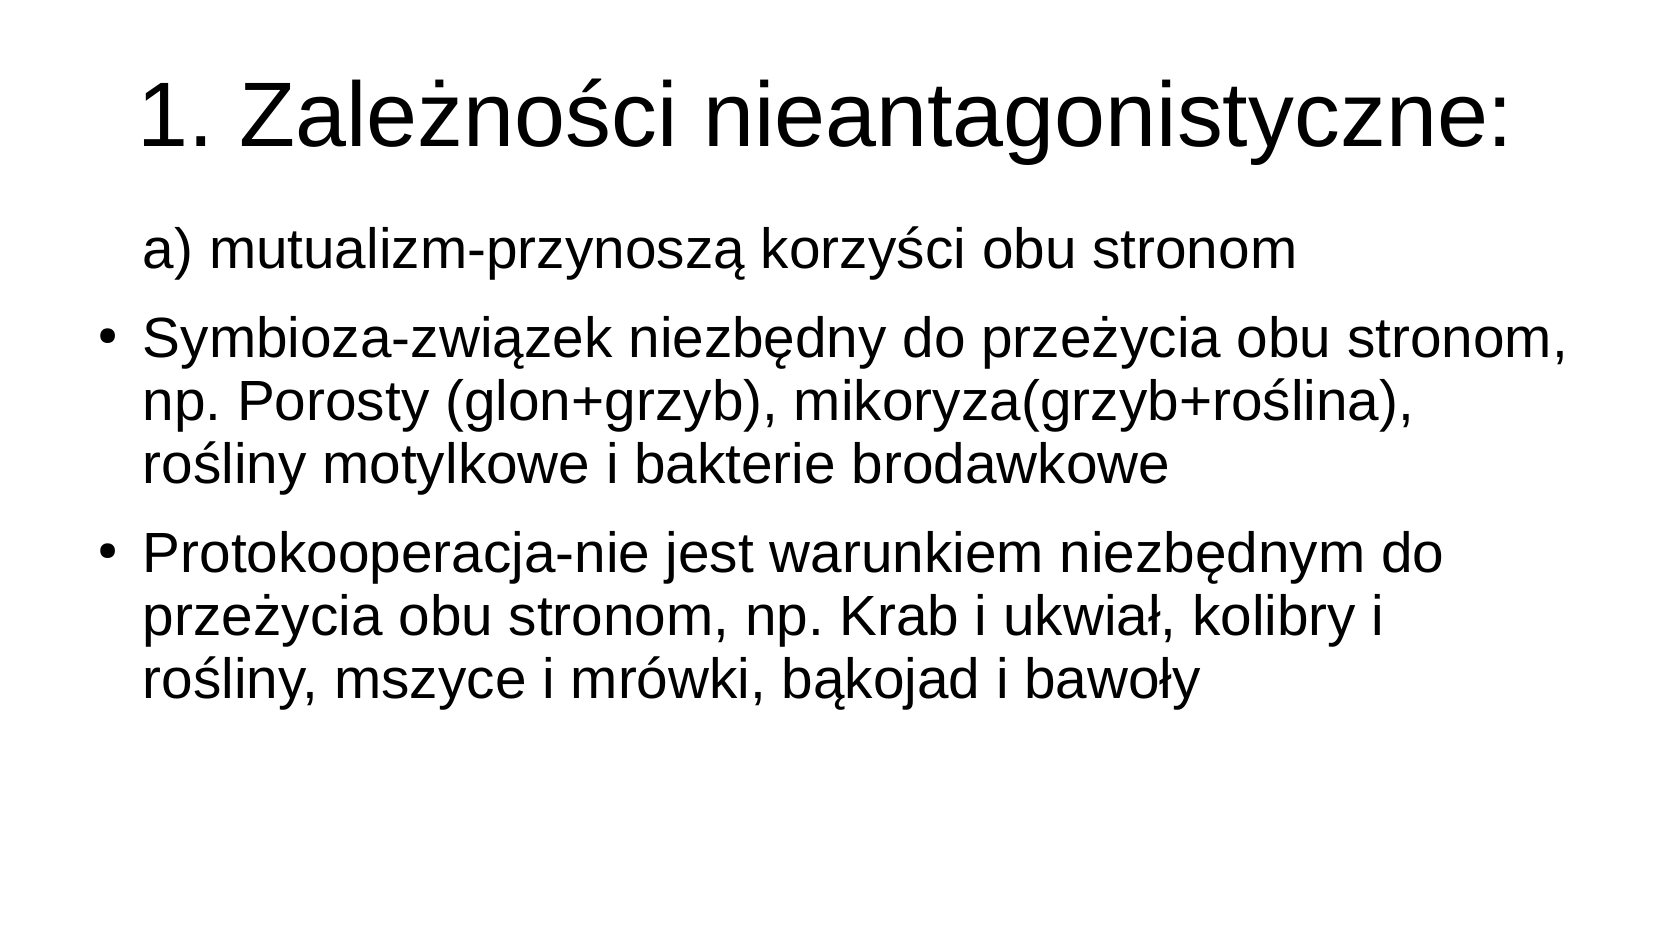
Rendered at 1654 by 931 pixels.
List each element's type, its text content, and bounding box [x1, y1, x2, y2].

title 1. Zależności nieantagonistyczne: [82, 37, 1571, 193]
list a) mutualizm-przynoszą korzyści obu stronom Symbioza-związek niezbędny do przeżycia obu stronom, np. Porosty (glon+grzyb), mikoryza(grzyb+roślina), rośliny motylkowe i bakterie brodawkowe Protokooperacja-nie jest warunkiem niezbędnym do przeżycia obu stronom, np. Krab i ukwiał, kolibry i rośliny, mszyce i mrówki, bąkojad i bawoły [82, 217, 1571, 758]
